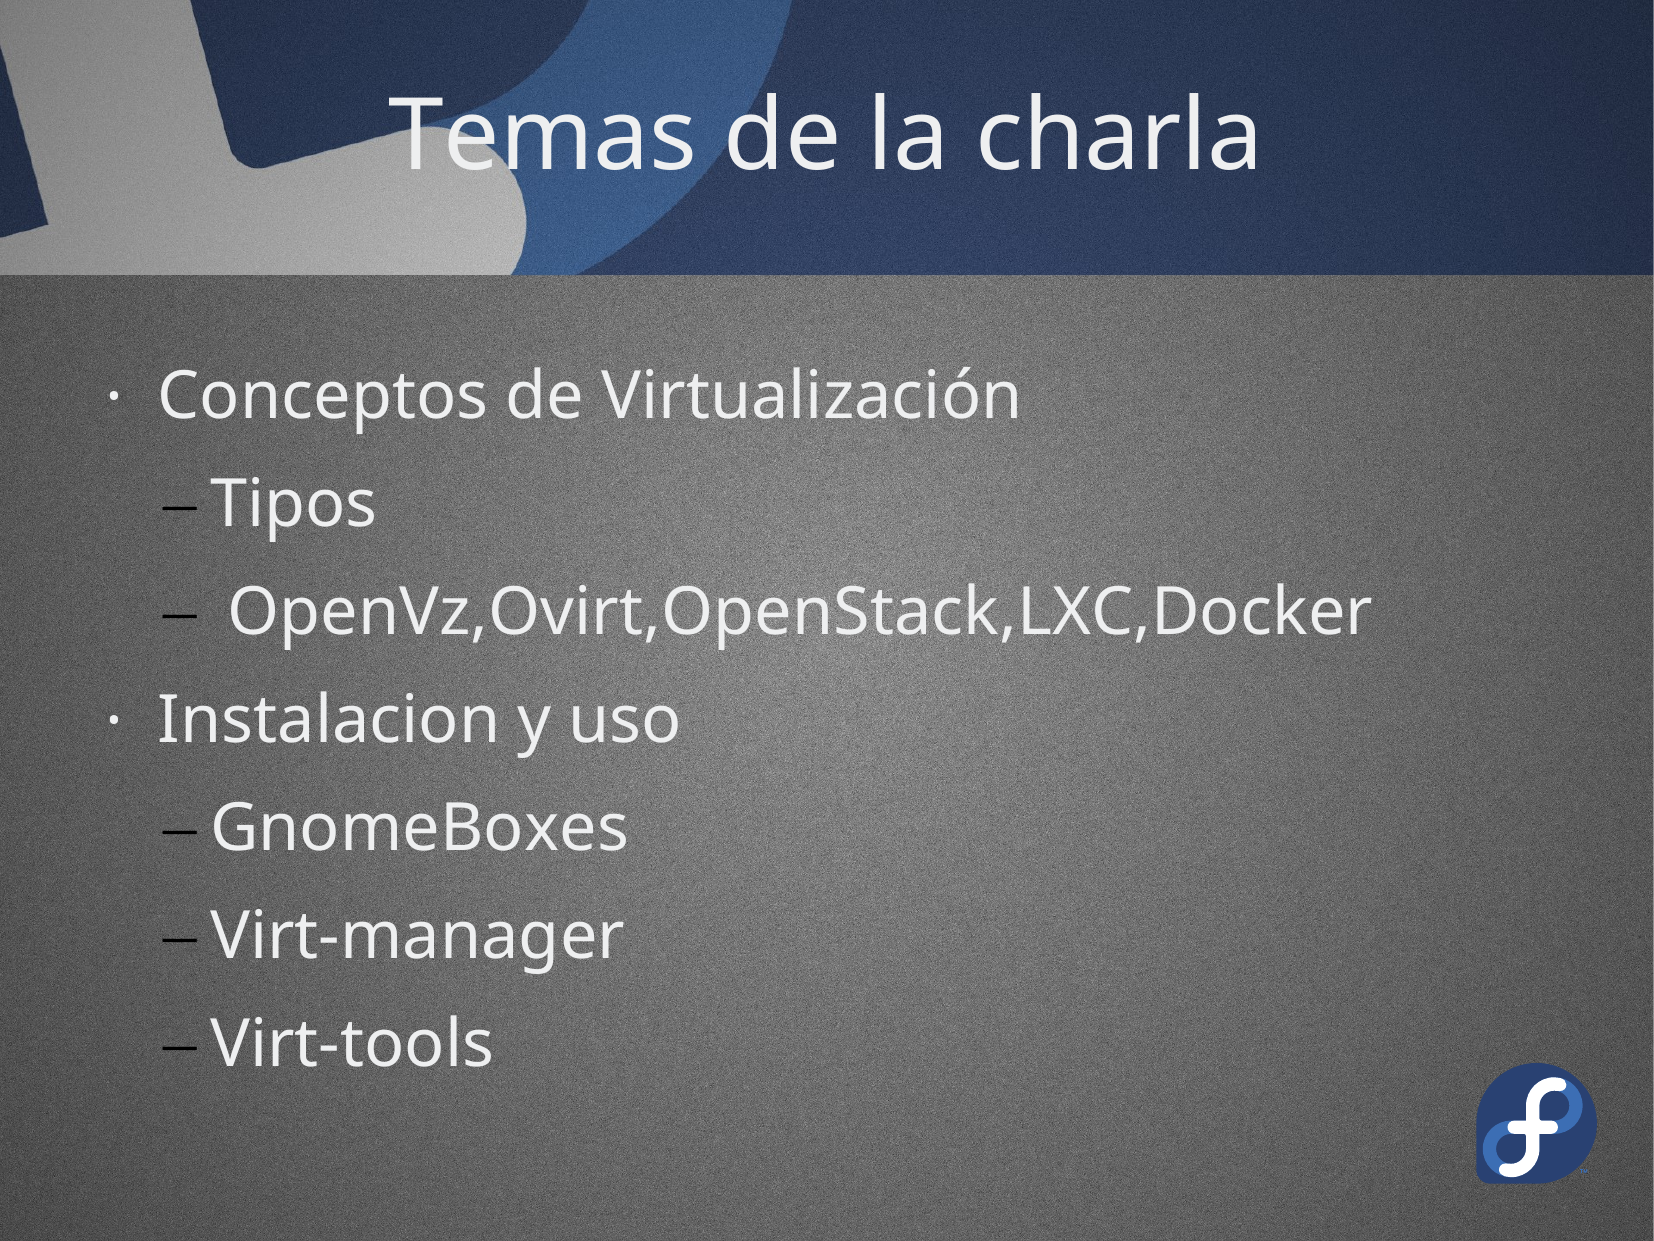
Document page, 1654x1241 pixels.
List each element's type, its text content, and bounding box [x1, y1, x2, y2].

text_box Conceptos de Virtualización Tipos OpenVz,Ovirt,OpenStack,LXC,Docker Instalacion y uso GnomeBoxes Virt-manager Virt-tools [88, 354, 1565, 1064]
text_box Temas de la charla [88, 29, 1565, 237]
picture [0, 0, 1654, 1241]
